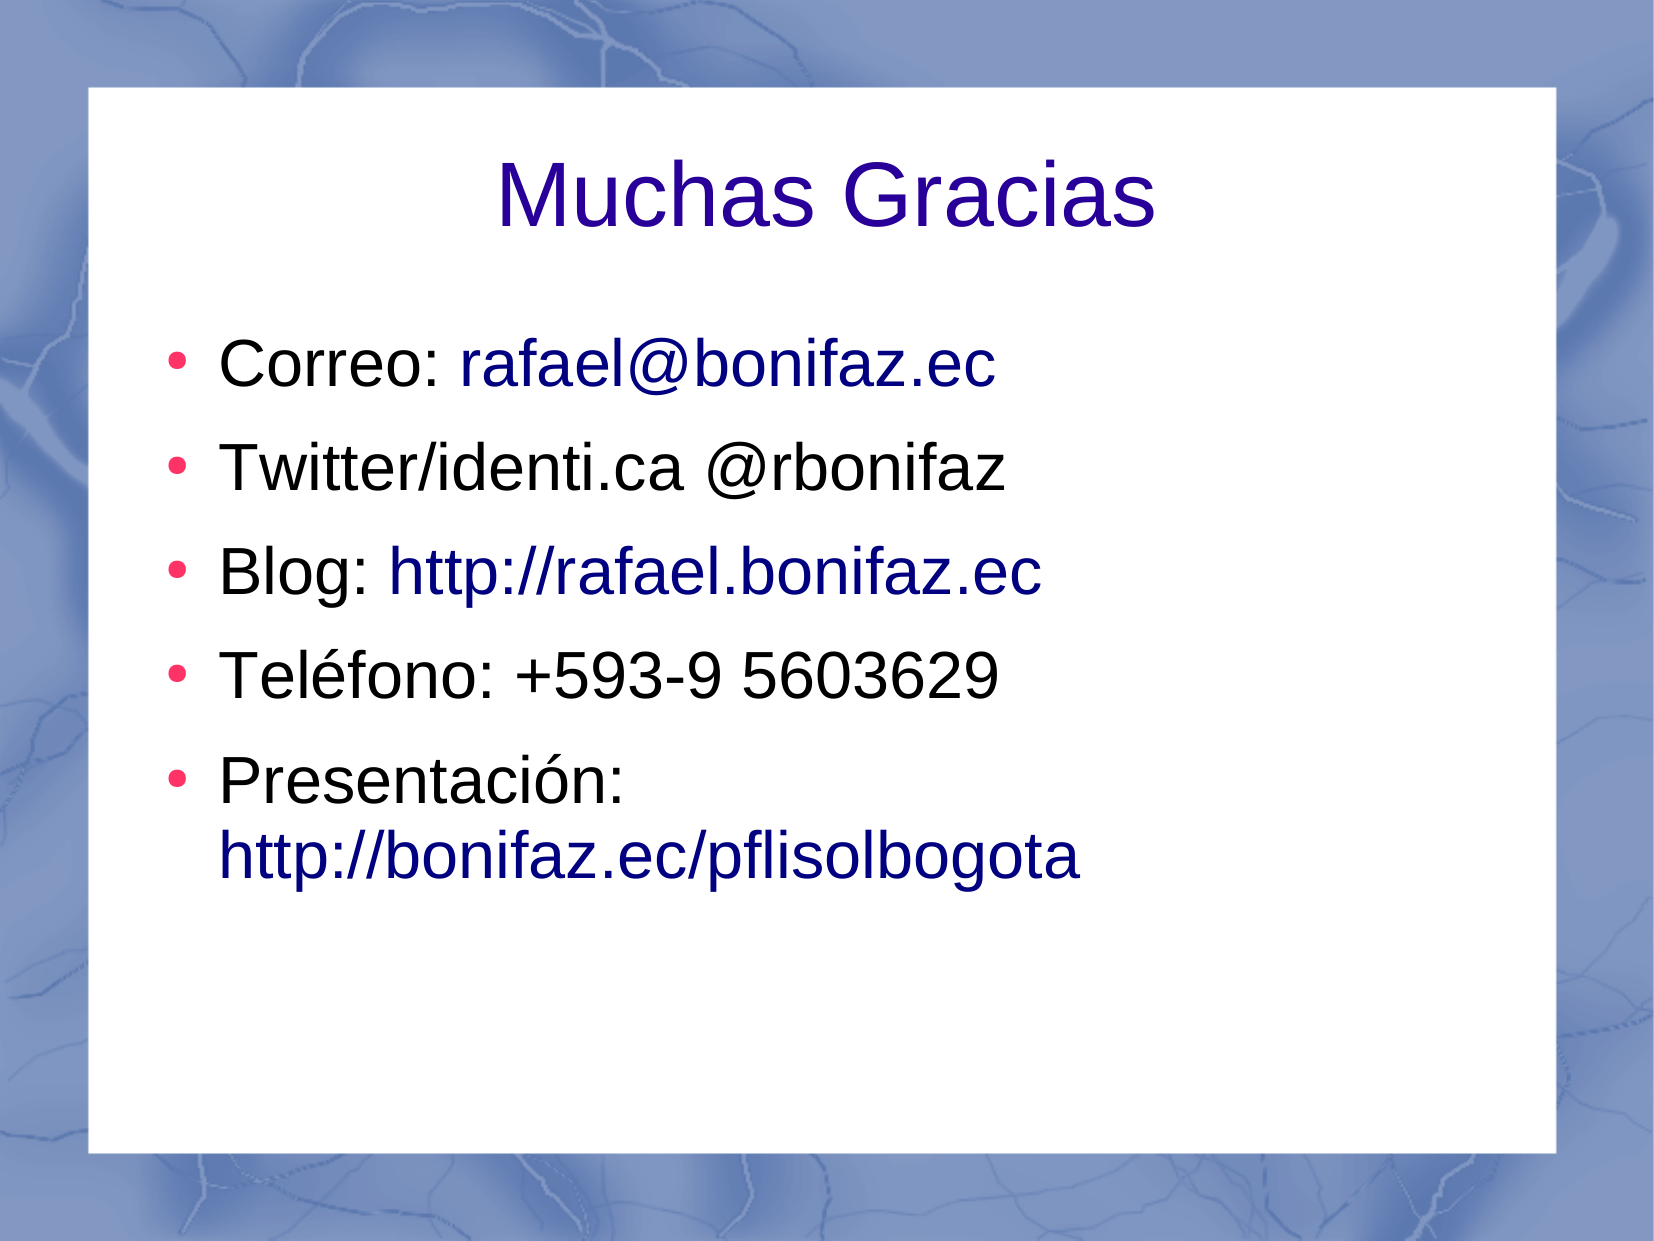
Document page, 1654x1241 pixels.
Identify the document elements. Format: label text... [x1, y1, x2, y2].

title Muchas Gracias [118, 90, 1536, 298]
picture [0, 0, 1654, 1241]
list Correo: rafael@bonifaz.ec Twitter/identi.ca @rbonifaz Blog: http://rafael.bonifaz.ec Teléfono: +593-9 5603629 Presentación: http://bonifaz.ec/pflisolbogota [147, 325, 1506, 1045]
